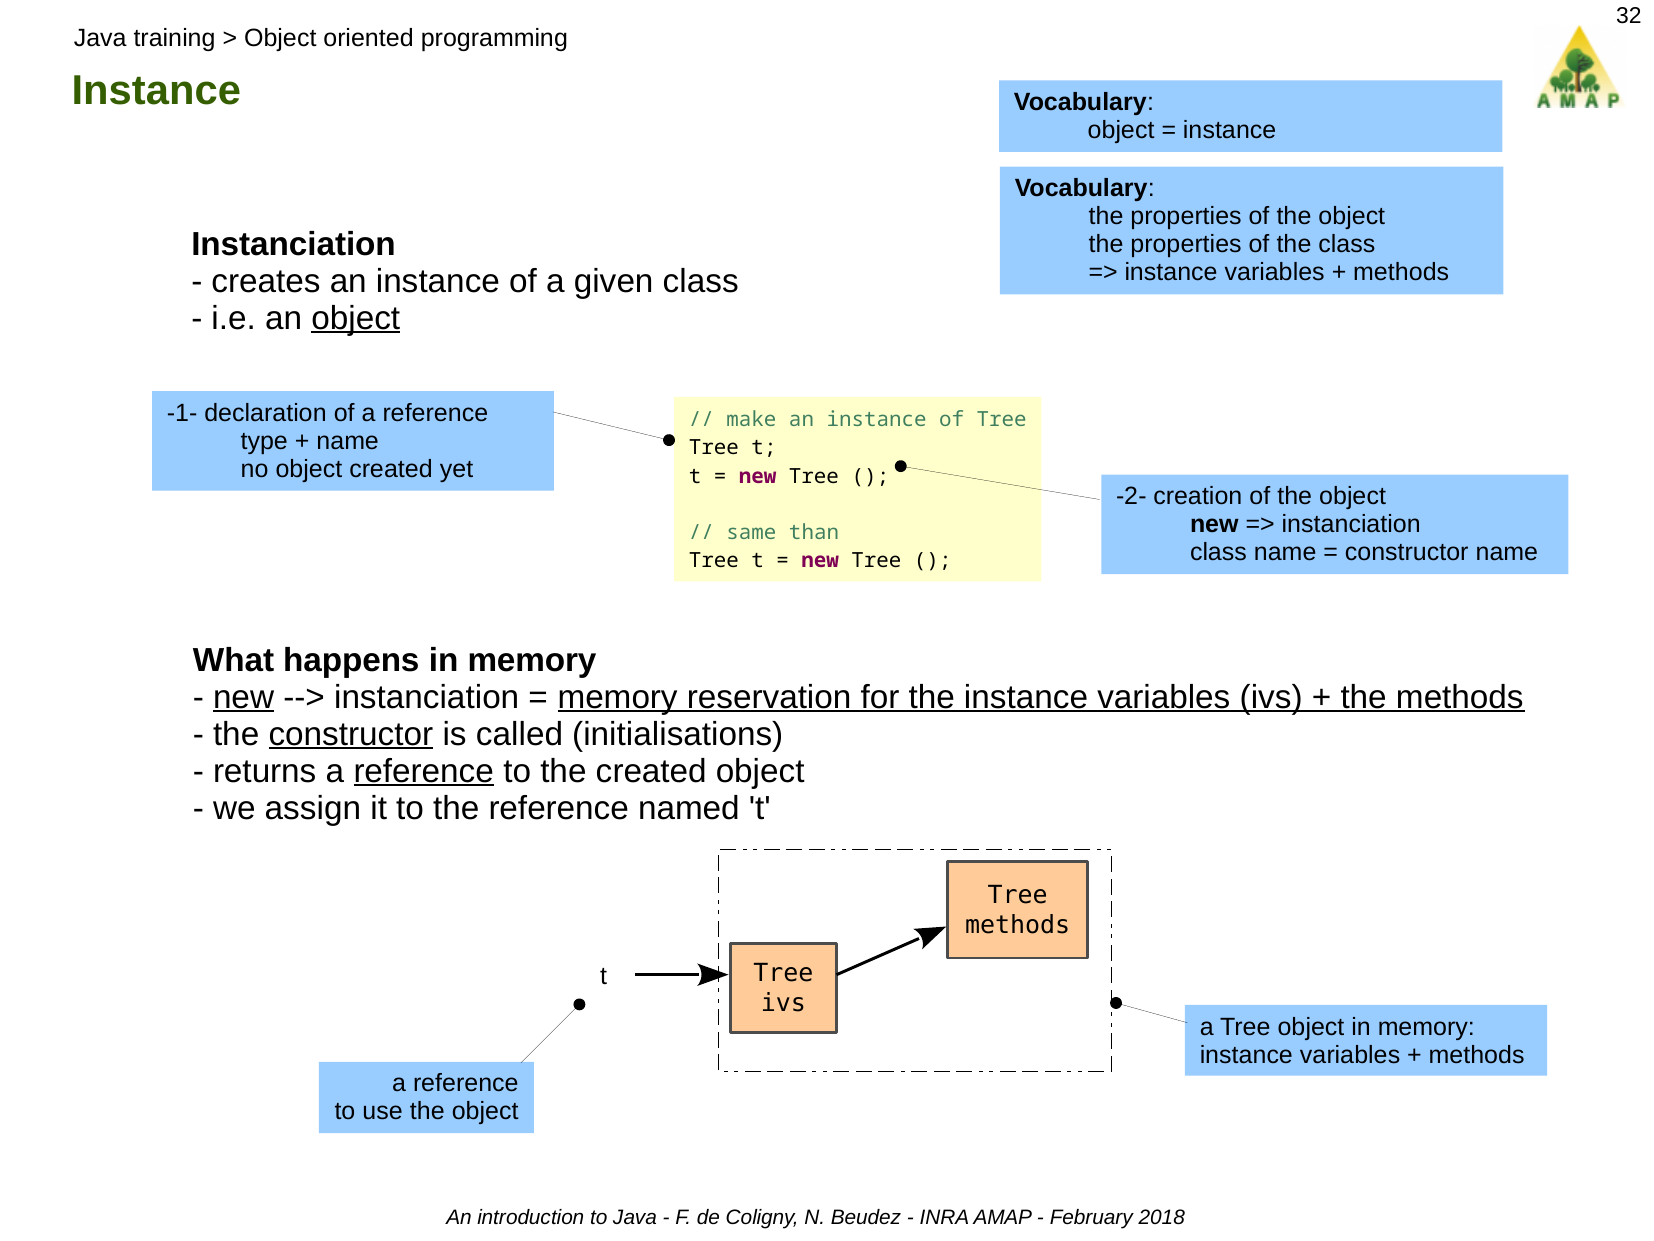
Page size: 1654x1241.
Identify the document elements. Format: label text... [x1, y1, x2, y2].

text_box Vocabulary: the properties of the object the properties of the class => instance variables + methods [999, 166, 1504, 295]
text_box // make an instance of Tree Tree t; t = new Tree (); // same than Tree t = new Tree (); [674, 396, 1042, 559]
text_box -1- declaration of a reference type + name no object created yet [152, 391, 554, 491]
text_box a Tree object in memory: instance variables + methods [1184, 1004, 1548, 1076]
text_box Instanciation - creates an instance of a given class - i.e. an object [176, 218, 1454, 346]
text_box What happens in memory - new --> instanciation = memory reservation for the instance variables (ivs) + the methods - the constructor is called (initialisations) - returns a reference to the created object - we assign it to the reference named 't' [178, 633, 1654, 837]
text_box Vocabulary: object = instance [999, 80, 1503, 152]
text_box Java training > Object oriented programming [59, 16, 1004, 60]
text_box Tree methods [947, 861, 1088, 958]
text_box Tree ivs [730, 943, 837, 1033]
picture [1533, 25, 1627, 108]
text_box -2- creation of the object new => instanciation class name = constructor name [1101, 474, 1569, 575]
text_box t [585, 954, 636, 1002]
text_box Instance [56, 59, 1120, 121]
text_box a reference to use the object [318, 1061, 534, 1134]
